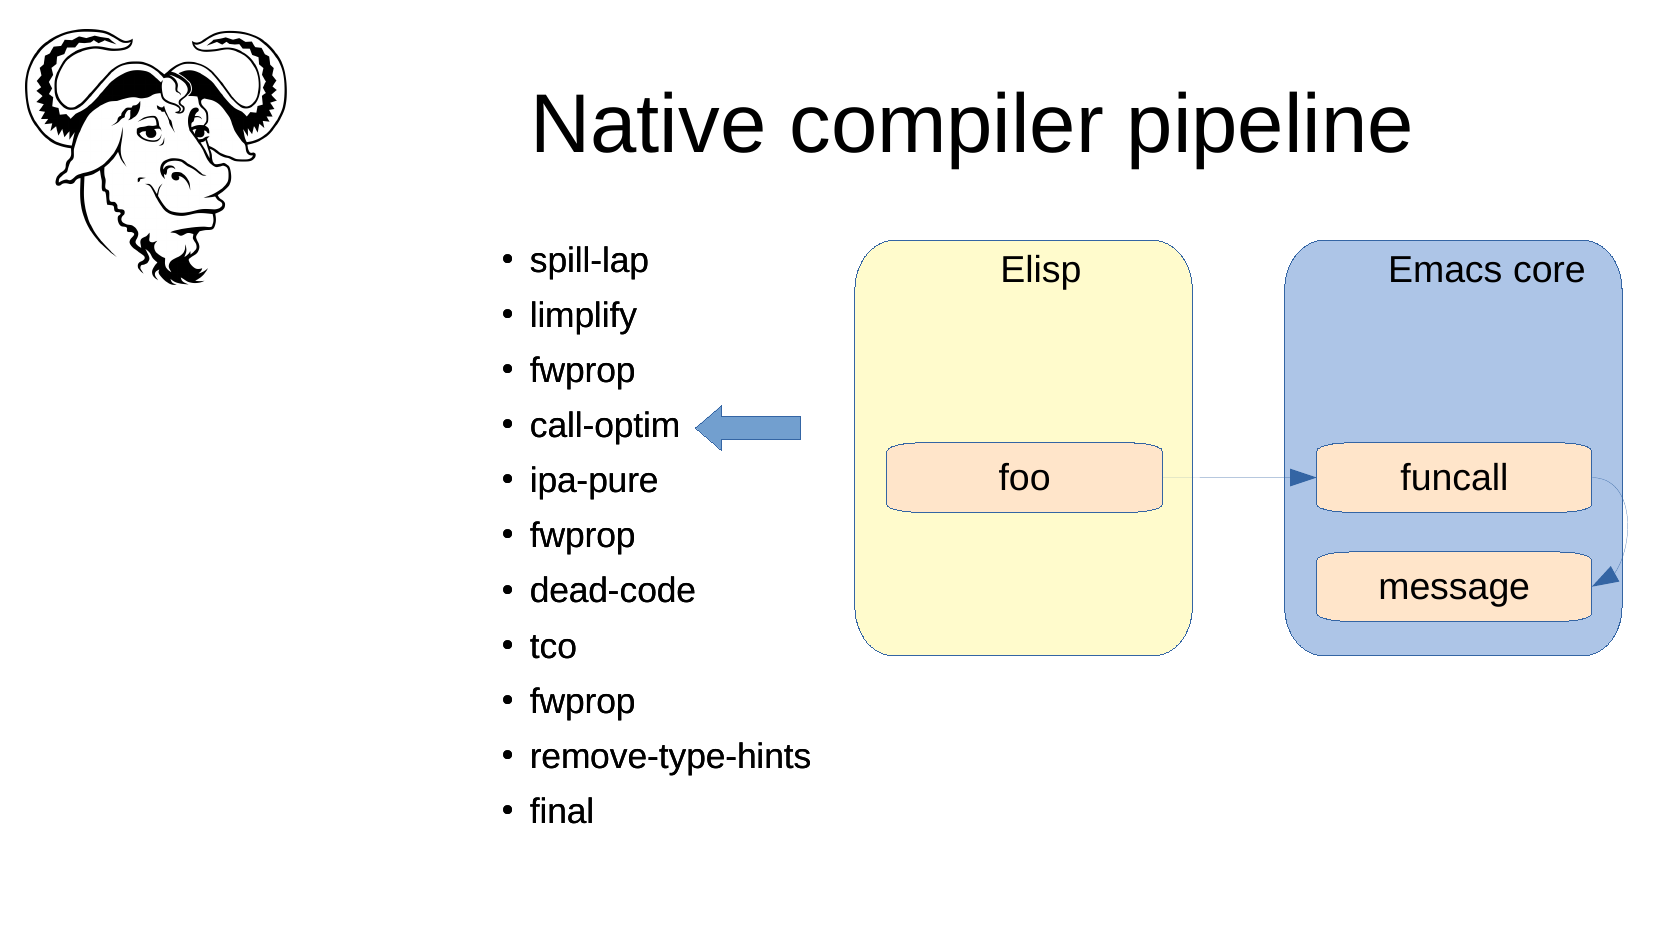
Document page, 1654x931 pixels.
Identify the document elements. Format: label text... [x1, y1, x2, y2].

title Native compiler pipeline [426, 37, 1518, 211]
text_box [1284, 478, 1623, 656]
text_box [1284, 240, 1623, 496]
text_box foo [886, 442, 1163, 513]
text_box funcall [1316, 442, 1592, 513]
text_box message [1316, 551, 1592, 622]
text_box [854, 240, 1193, 656]
picture [25, 29, 287, 285]
list spill-lap limplify fwprop call-optim ipa-pure fwprop dead-code tco fwprop remove-type-hints final [492, 240, 868, 841]
text_box Elisp [985, 241, 1097, 299]
text_box Emacs core [1373, 241, 1601, 299]
